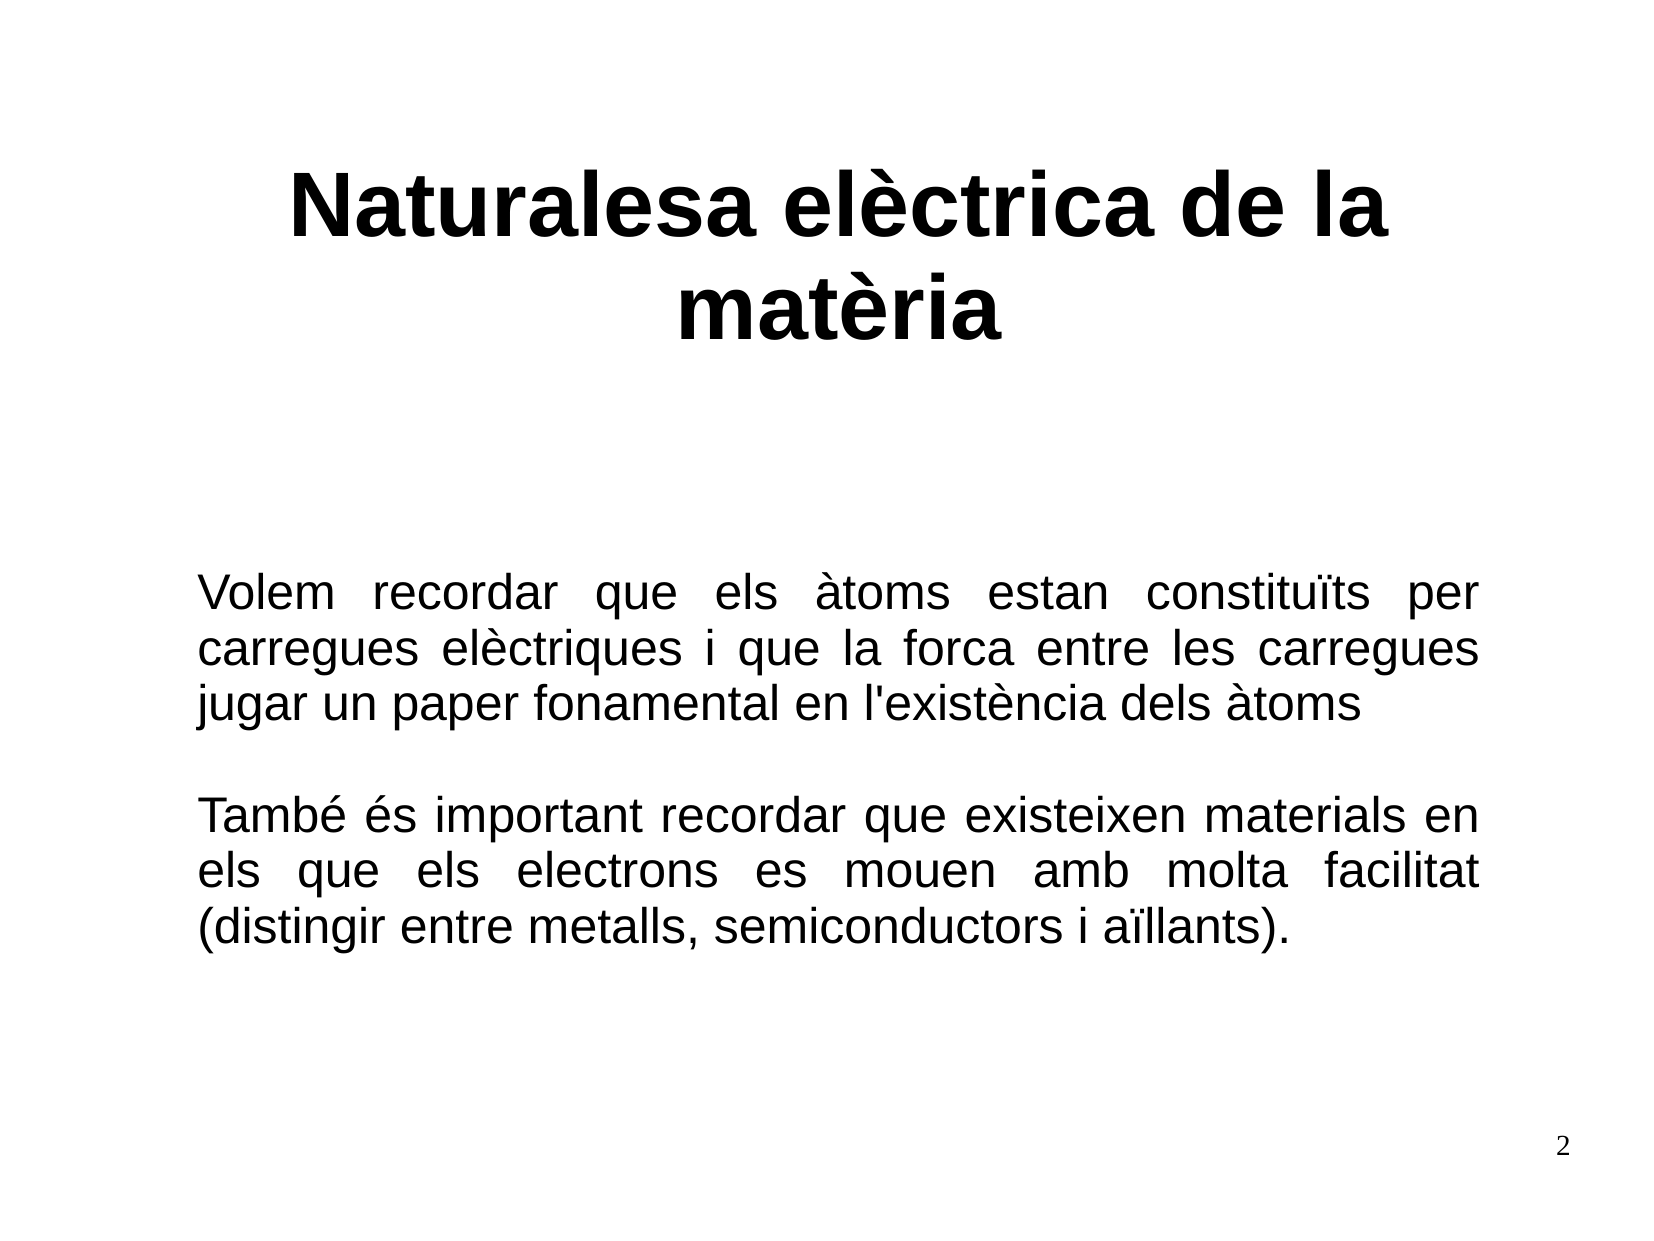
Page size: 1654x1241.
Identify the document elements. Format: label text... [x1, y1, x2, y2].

text_box Naturalesa elèctrica de la matèria Volem recordar que els àtoms estan constituïts per carregues elèctriques i que la forca entre les carregues jugar un paper fonamental en l'existència dels àtoms També és important recordar que existeixen materials en els que els electrons es mouen amb molta facilitat (distingir entre metalls, semiconductors i aïllants). [182, 146, 1495, 1149]
